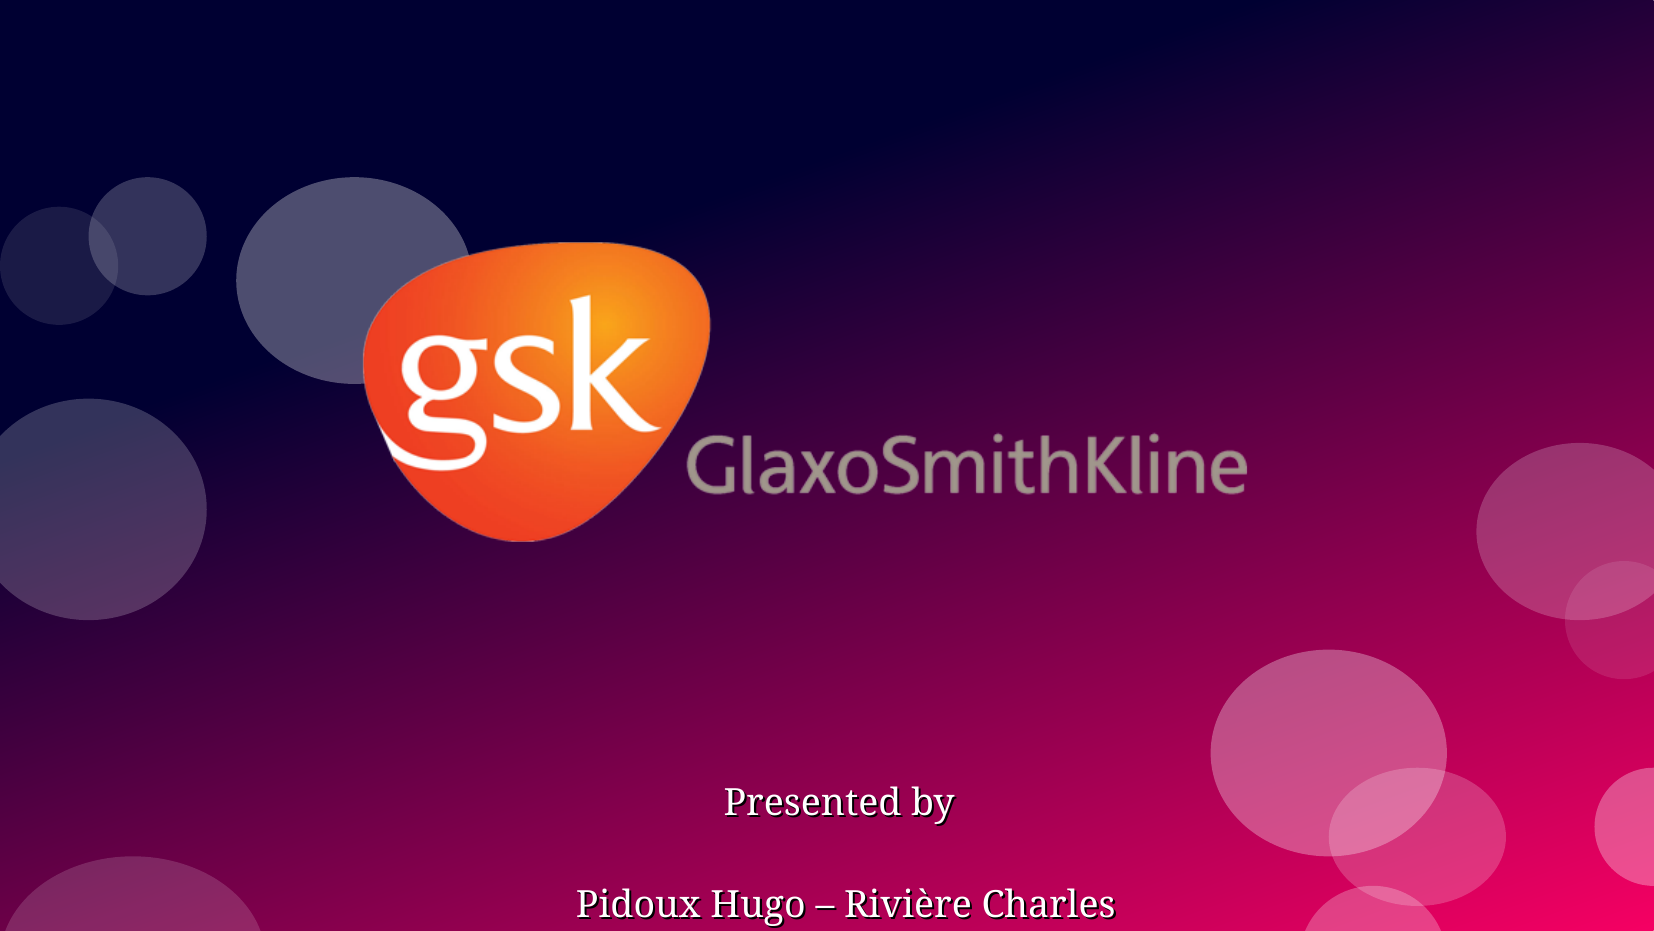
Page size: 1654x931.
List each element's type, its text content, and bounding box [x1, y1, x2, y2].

picture [339, 0, 1270, 767]
text_box Presented by Pidoux Hugo – Rivière Charles [339, 767, 1374, 916]
